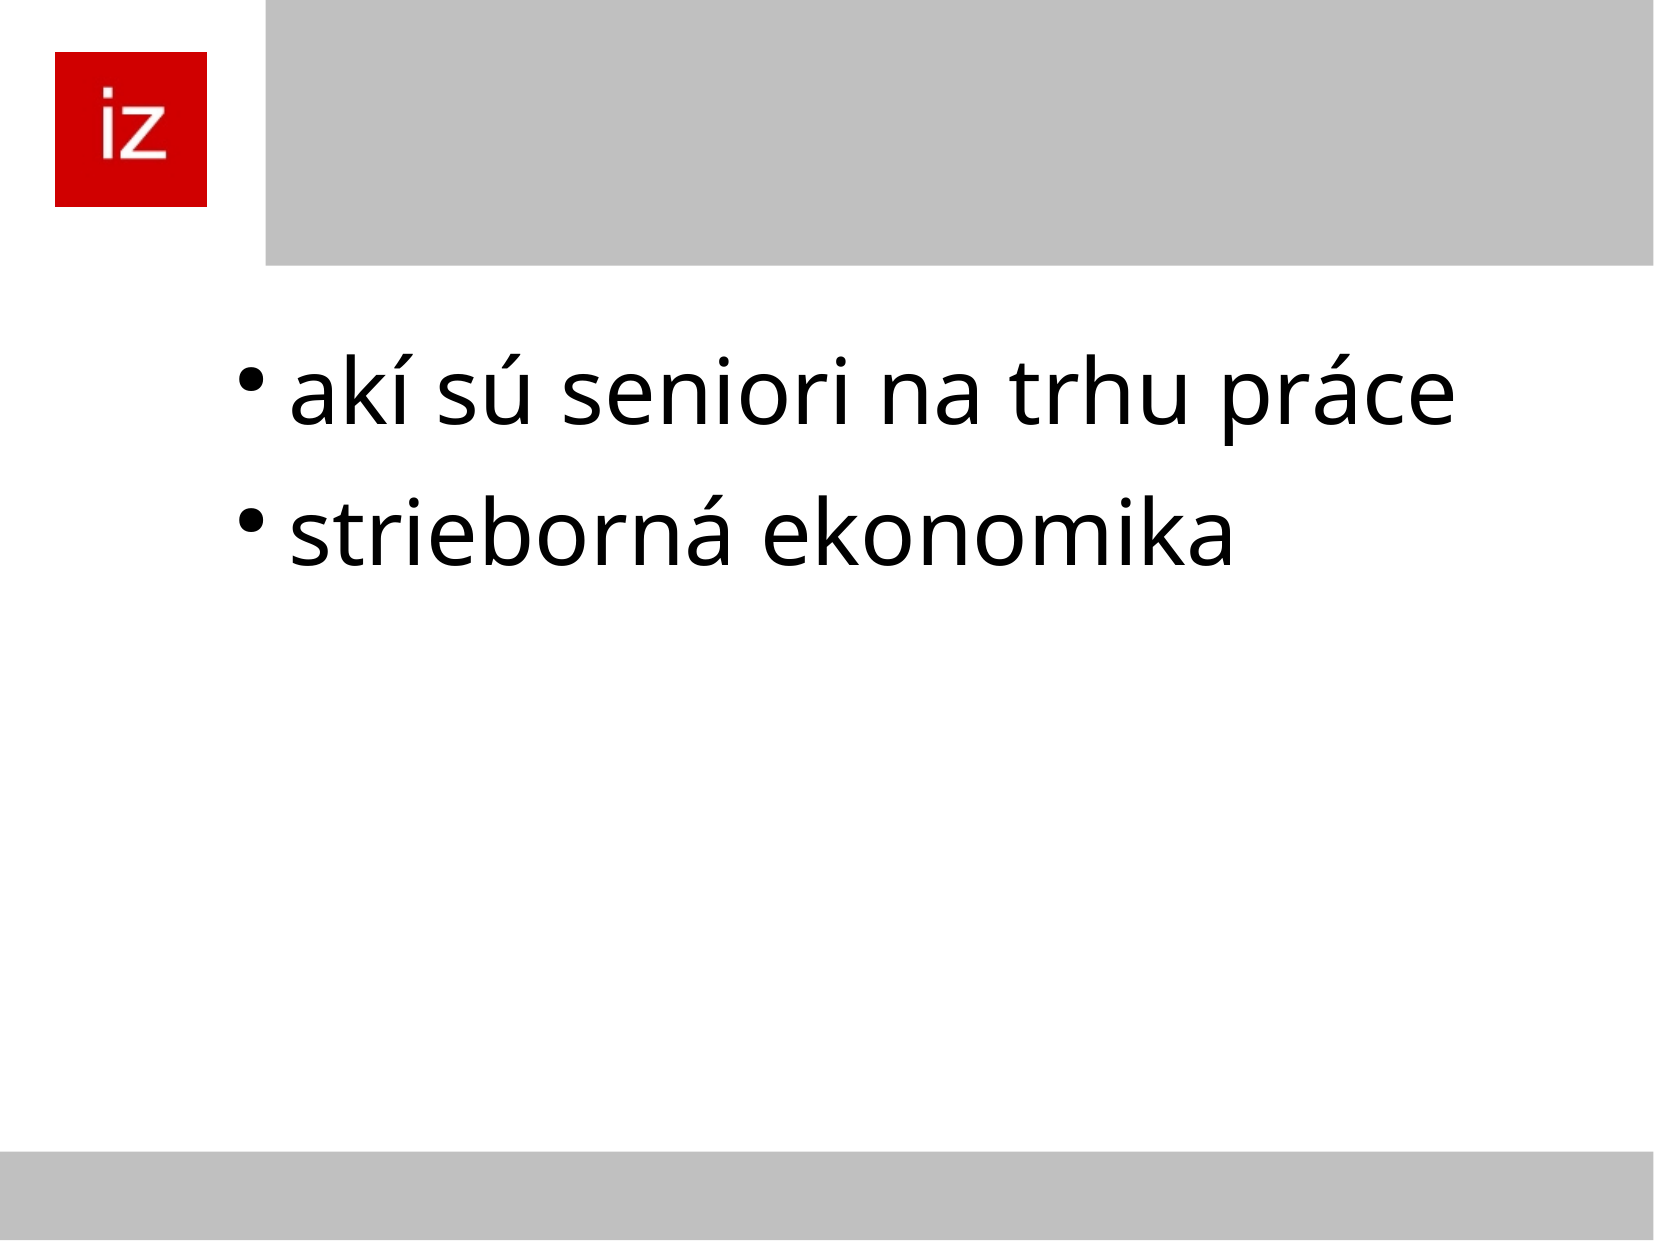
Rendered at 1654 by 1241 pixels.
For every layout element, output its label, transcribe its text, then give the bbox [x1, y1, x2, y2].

picture [55, 52, 207, 207]
list akí sú seniori na trhu práce strieborná ekonomika [121, 344, 1533, 1126]
